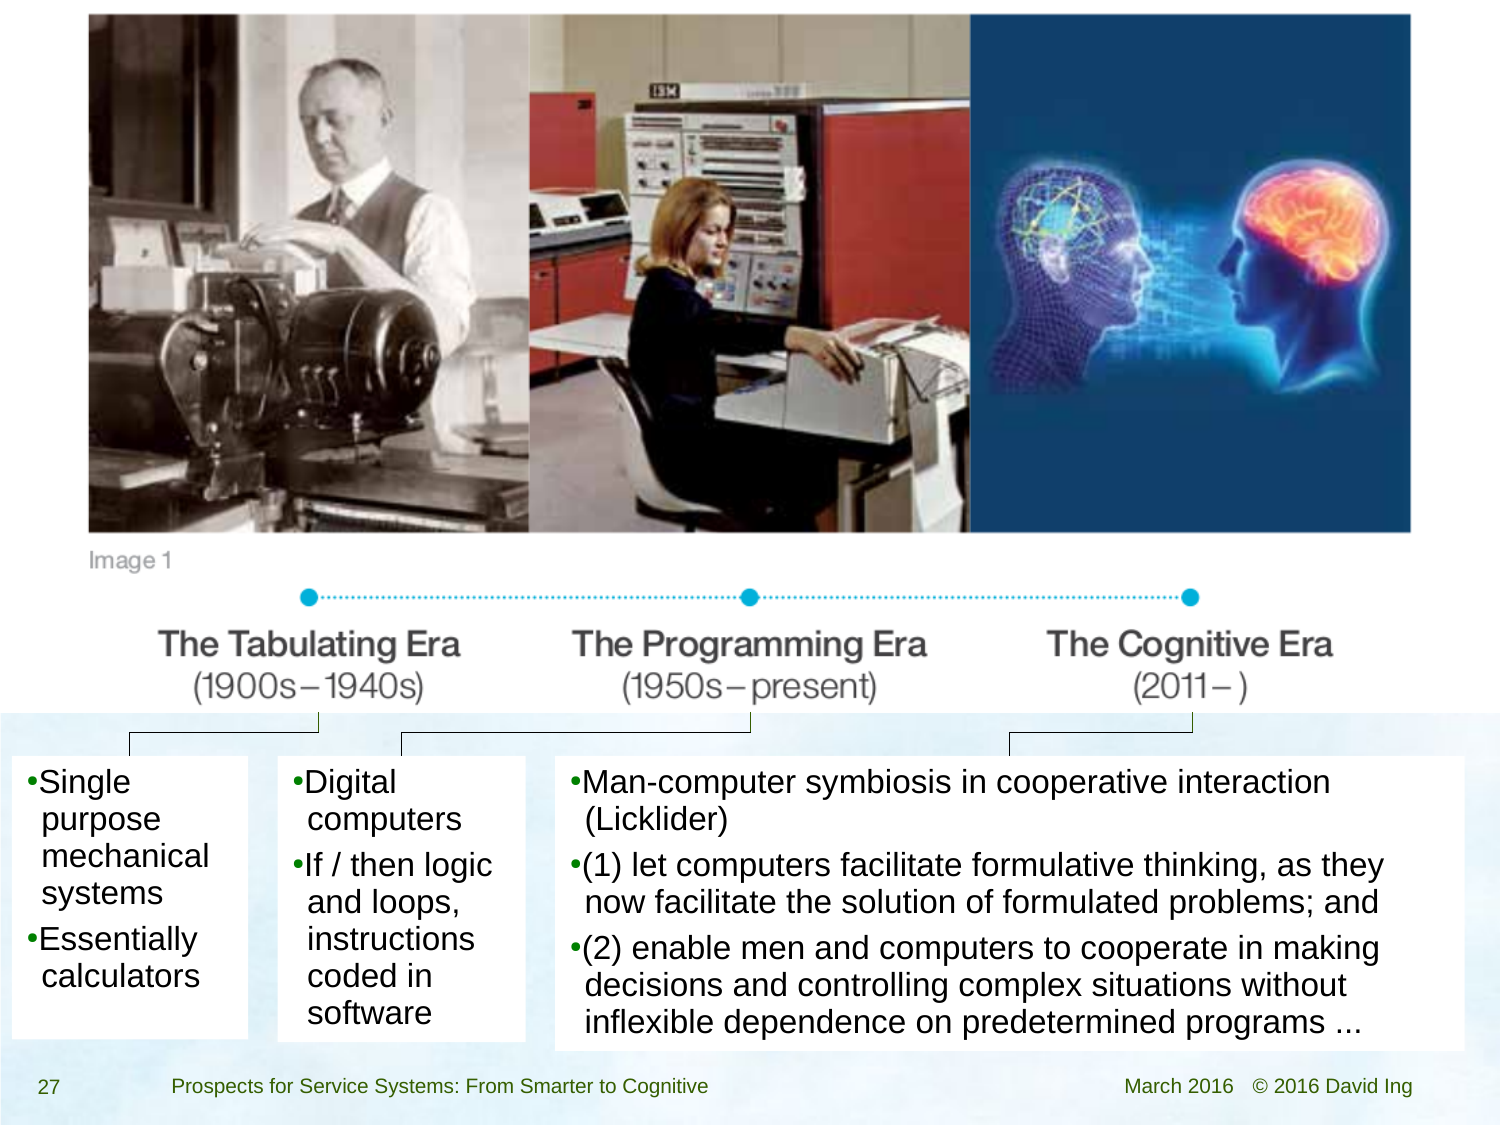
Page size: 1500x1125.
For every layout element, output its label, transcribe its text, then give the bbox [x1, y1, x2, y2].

text_box Man-computer symbiosis in cooperative interaction (Licklider) (1) let computers facilitate formulative thinking, as they now facilitate the solution of formulated problems; and (2) enable men and computers to cooperate in making decisions and controlling complex situations without inflexible dependence on predetermined programs ... [555, 755, 1465, 1051]
text_box Digital computers If / then logic and loops, instructions coded in software [277, 755, 526, 1043]
text_box Single purpose mechanical systems Essentially calculators [11, 755, 249, 1040]
picture [0, 0, 1500, 1125]
